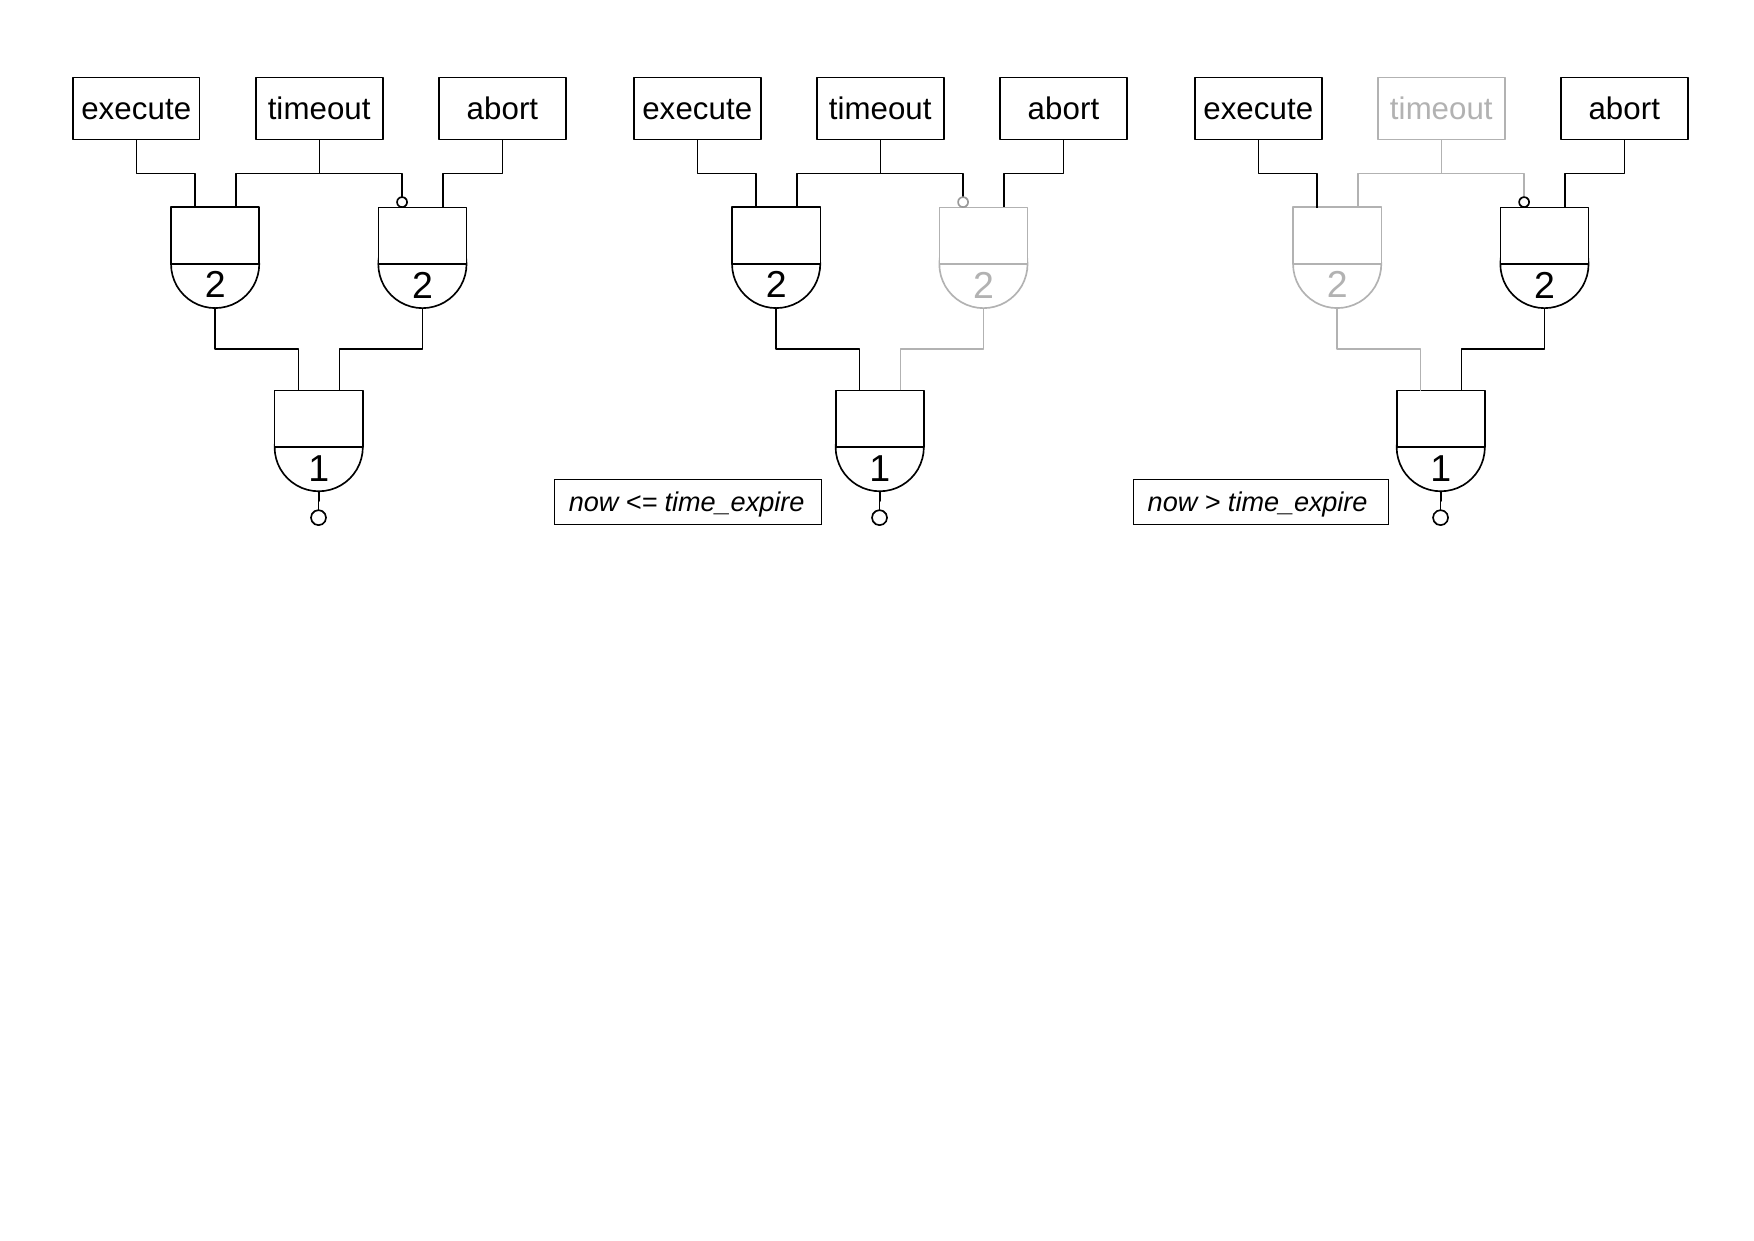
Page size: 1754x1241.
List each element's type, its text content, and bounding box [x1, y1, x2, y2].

text_box 2 [939, 264, 1028, 309]
text_box [274, 390, 363, 447]
text_box 2 [378, 264, 467, 309]
text_box [872, 510, 888, 526]
text_box [732, 207, 821, 264]
text_box 1 [835, 447, 924, 492]
text_box [378, 197, 467, 264]
text_box execute [1195, 77, 1322, 140]
text_box [939, 197, 1028, 264]
text_box now > time_expire [1133, 479, 1389, 525]
text_box now <= time_expire [554, 479, 822, 525]
text_box 2 [1500, 264, 1589, 309]
text_box [835, 390, 924, 447]
text_box [171, 207, 260, 264]
text_box abort [1000, 77, 1127, 140]
text_box 2 [171, 264, 260, 309]
text_box execute [72, 77, 200, 140]
text_box 2 [732, 264, 821, 309]
text_box 2 [1293, 264, 1382, 309]
text_box [1500, 197, 1589, 264]
text_box execute [634, 77, 761, 140]
text_box [1293, 207, 1382, 264]
text_box 1 [274, 447, 363, 492]
text_box timeout [817, 77, 944, 140]
text_box 1 [1396, 447, 1485, 492]
text_box [1396, 390, 1485, 447]
text_box [310, 510, 327, 526]
text_box timeout [256, 77, 383, 140]
text_box abort [1561, 77, 1688, 140]
text_box timeout [1378, 77, 1505, 140]
text_box abort [439, 77, 566, 140]
text_box [1433, 510, 1449, 526]
